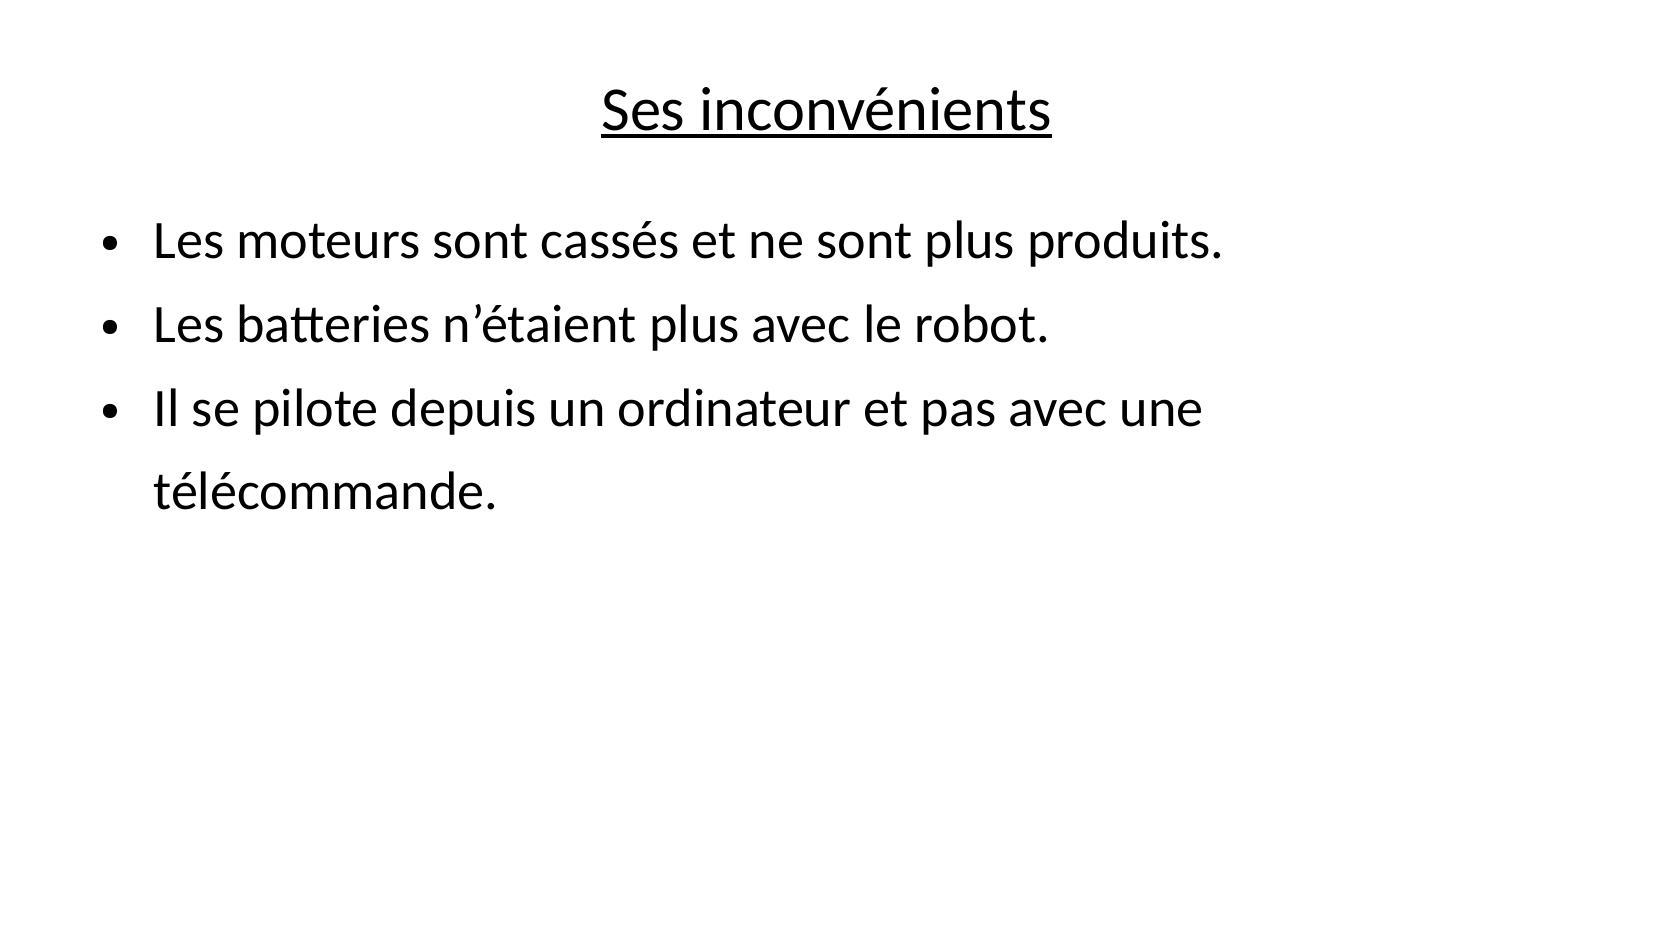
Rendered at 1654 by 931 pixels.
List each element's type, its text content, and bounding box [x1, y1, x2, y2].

title Ses inconvénients [82, 37, 1571, 193]
list Les moteurs sont cassés et ne sont plus produits. Les batteries n’étaient plus avec le robot. Il se pilote depuis un ordinateur et pas avec une télécommande. [82, 217, 1571, 758]
